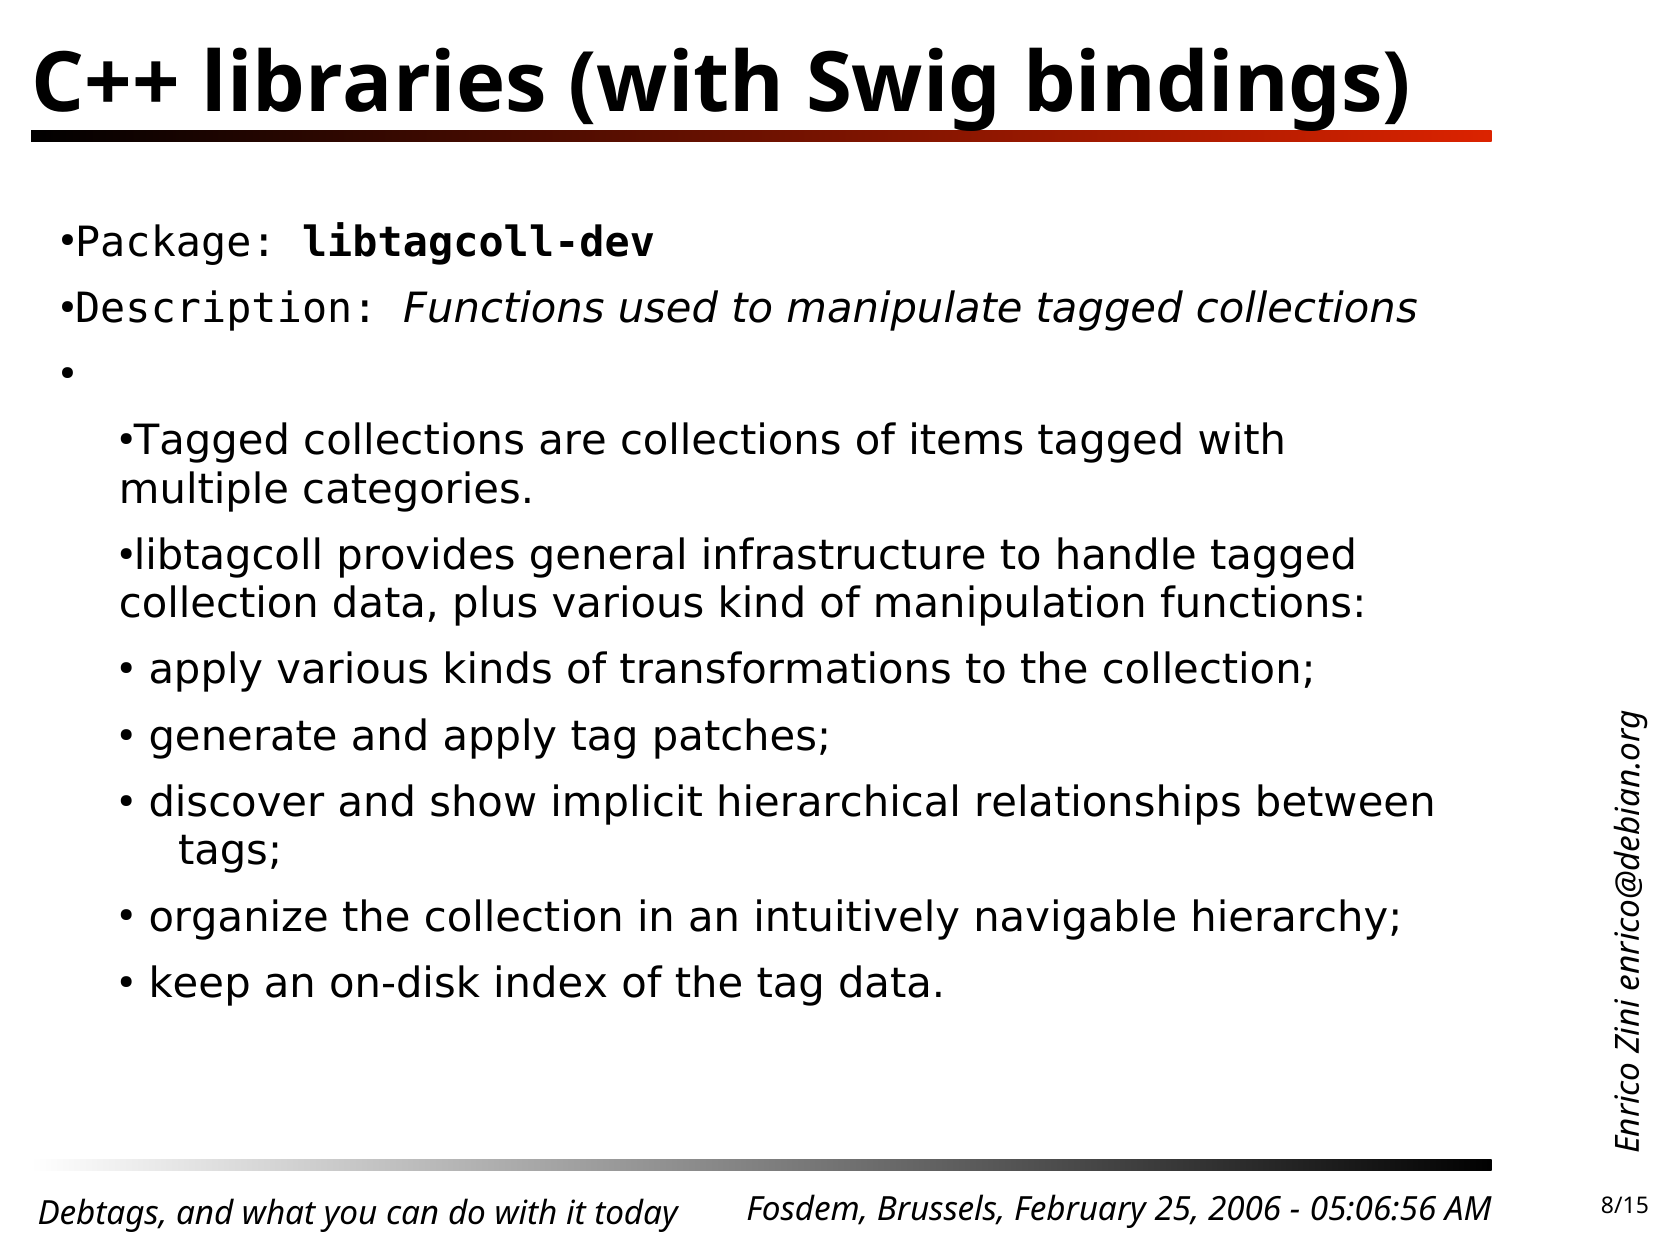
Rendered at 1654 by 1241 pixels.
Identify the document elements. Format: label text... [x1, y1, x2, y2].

text_box C++ libraries (with Swig bindings) [31, 22, 1439, 159]
text_box Package: libtagcoll-dev Description: Functions used to manipulate tagged collections Tagged collections are collections of items tagged with multiple categories. libtagcoll provides general infrastructure to handle tagged collection data, plus various kind of manipulation functions: apply various kinds of transformations to the collection; generate and apply tag patches; discover and show implicit hierarchical relationships between tags; organize the collection in an intuitively navigable hierarchy; keep an on-disk index of the tag data. [60, 217, 1495, 1138]
